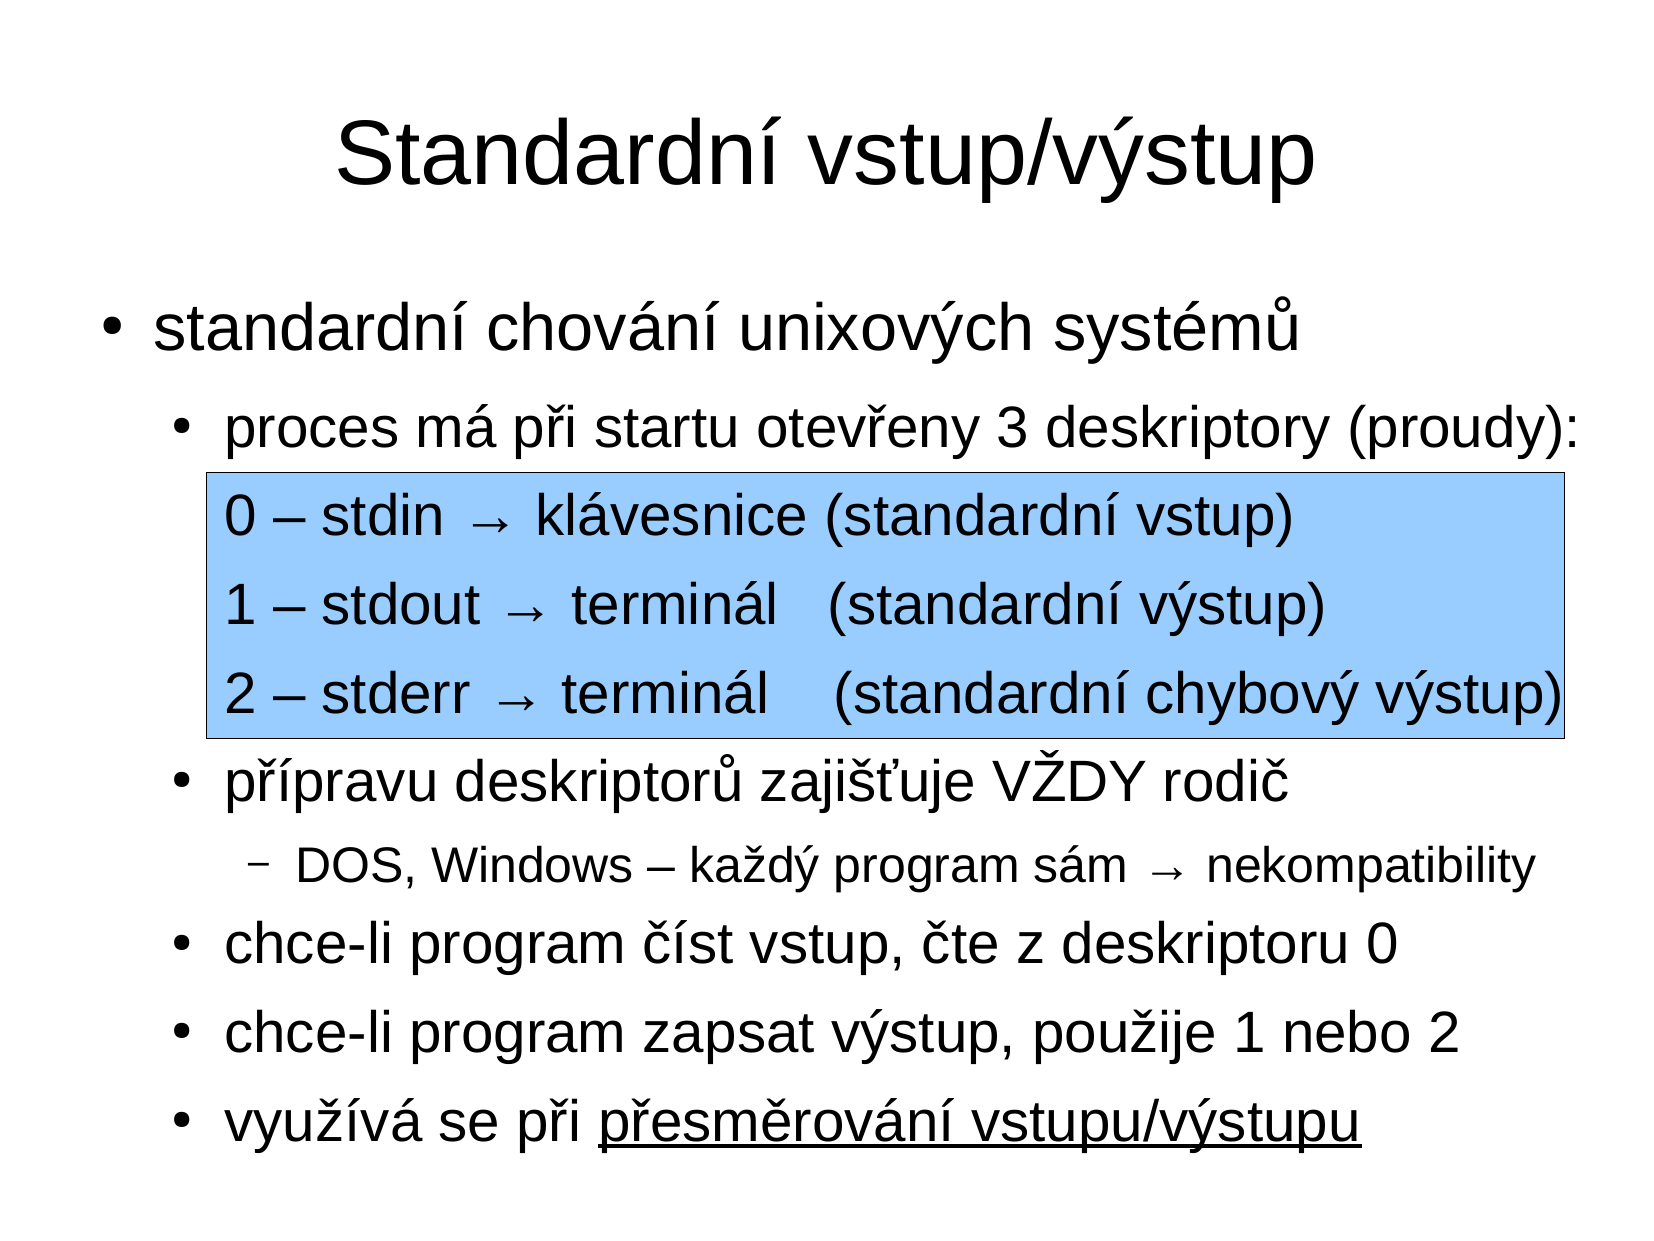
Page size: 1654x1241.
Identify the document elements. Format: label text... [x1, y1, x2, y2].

list standardní chování unixových systémů proces má při startu otevřeny 3 deskriptory (proudy): 0 – stdin → klávesnice (standardní vstup) 1 – stdout → terminál (standardní výstup) 2 – stderr → terminál (standardní chybový výstup) přípravu deskriptorů zajišťuje VŽDY rodič DOS, Windows – každý program sám → nekompatibility chce-li program číst vstup, čte z deskriptoru 0 chce-li program zapsat výstup, použije 1 nebo 2 využívá se při přesměrování vstupu/výstupu [82, 290, 1595, 1152]
title Standardní vstup/výstup [82, 56, 1571, 250]
